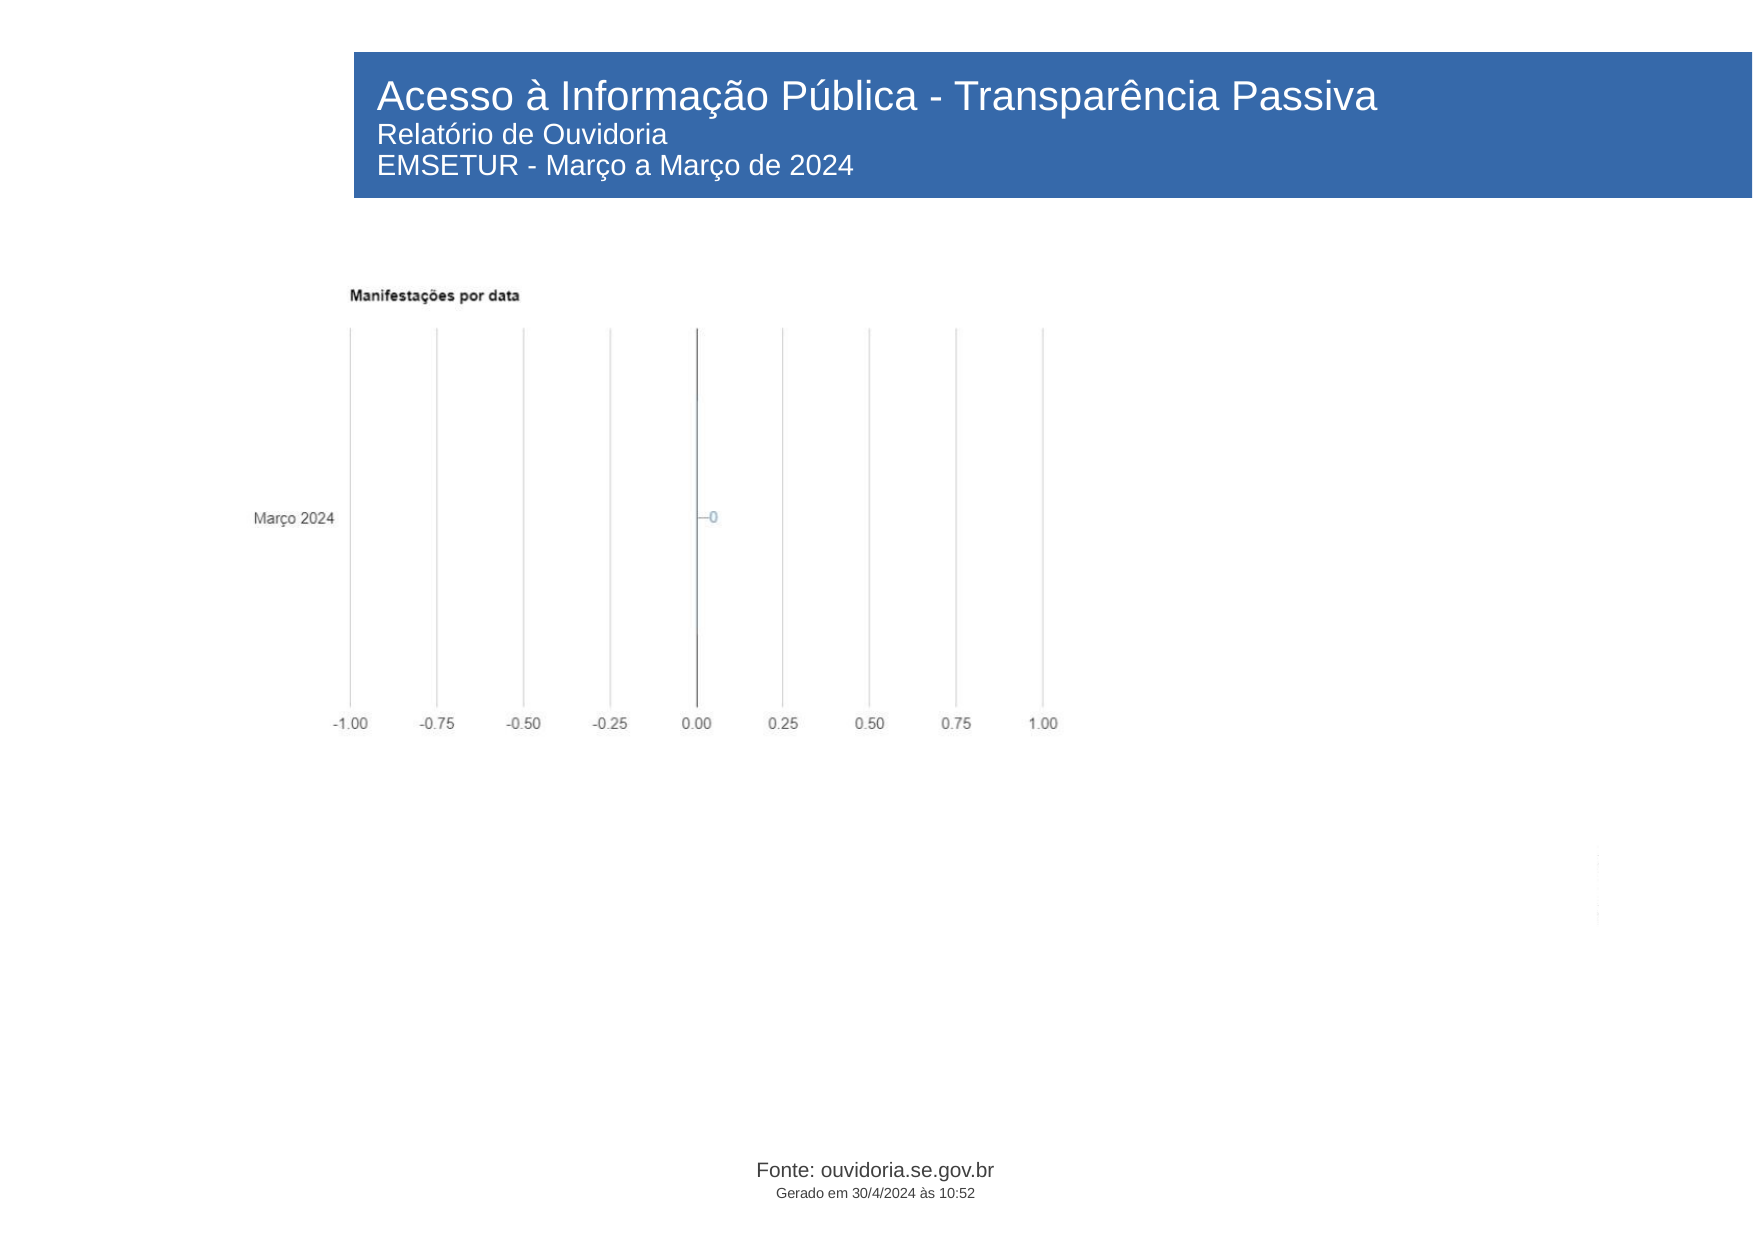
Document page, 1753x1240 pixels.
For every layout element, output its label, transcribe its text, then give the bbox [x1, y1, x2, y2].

text_box [155, 211, 1599, 1028]
text_box Acesso à Informação Pública - Transparência Passiva Relatório de Ouvidoria EMSETUR - Março a Março de 2024 [376, 72, 1403, 186]
text_box Fonte: ouvidoria.se.gov.br Gerado em 30/4/2024 às 10:52 [756, 1158, 1023, 1208]
text_box [354, 52, 1752, 198]
